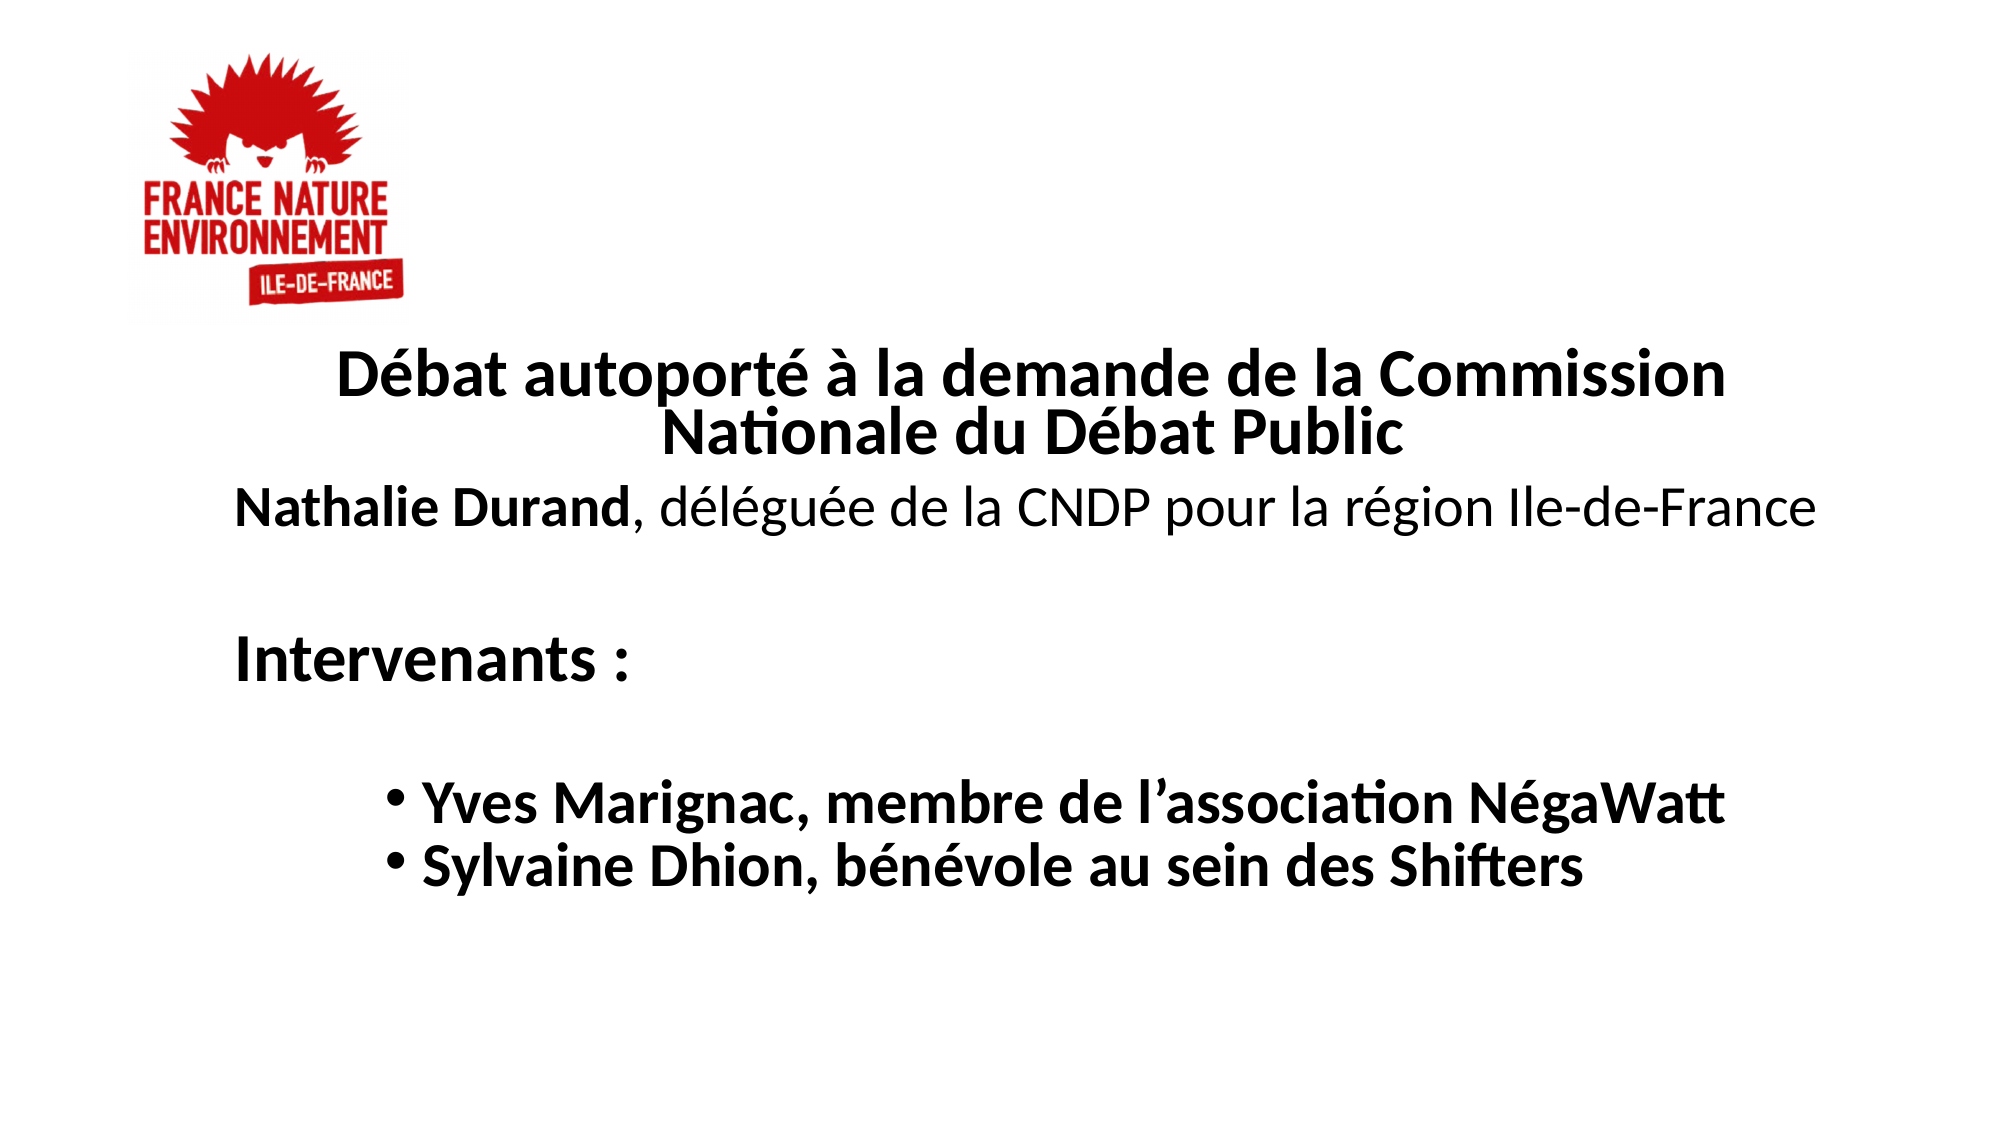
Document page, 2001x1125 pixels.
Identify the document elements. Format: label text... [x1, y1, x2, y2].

text_box Débat autoporté à la demande de la Commission Nationale du Débat Public Nathalie Durand, déléguée de la CNDP pour la région Ile-de-France Intervenants : Yves Marignac, membre de l’association NégaWatt Sylvaine Dhion, bénévole au sein des Shifters [219, 343, 1857, 962]
picture [127, 50, 409, 325]
